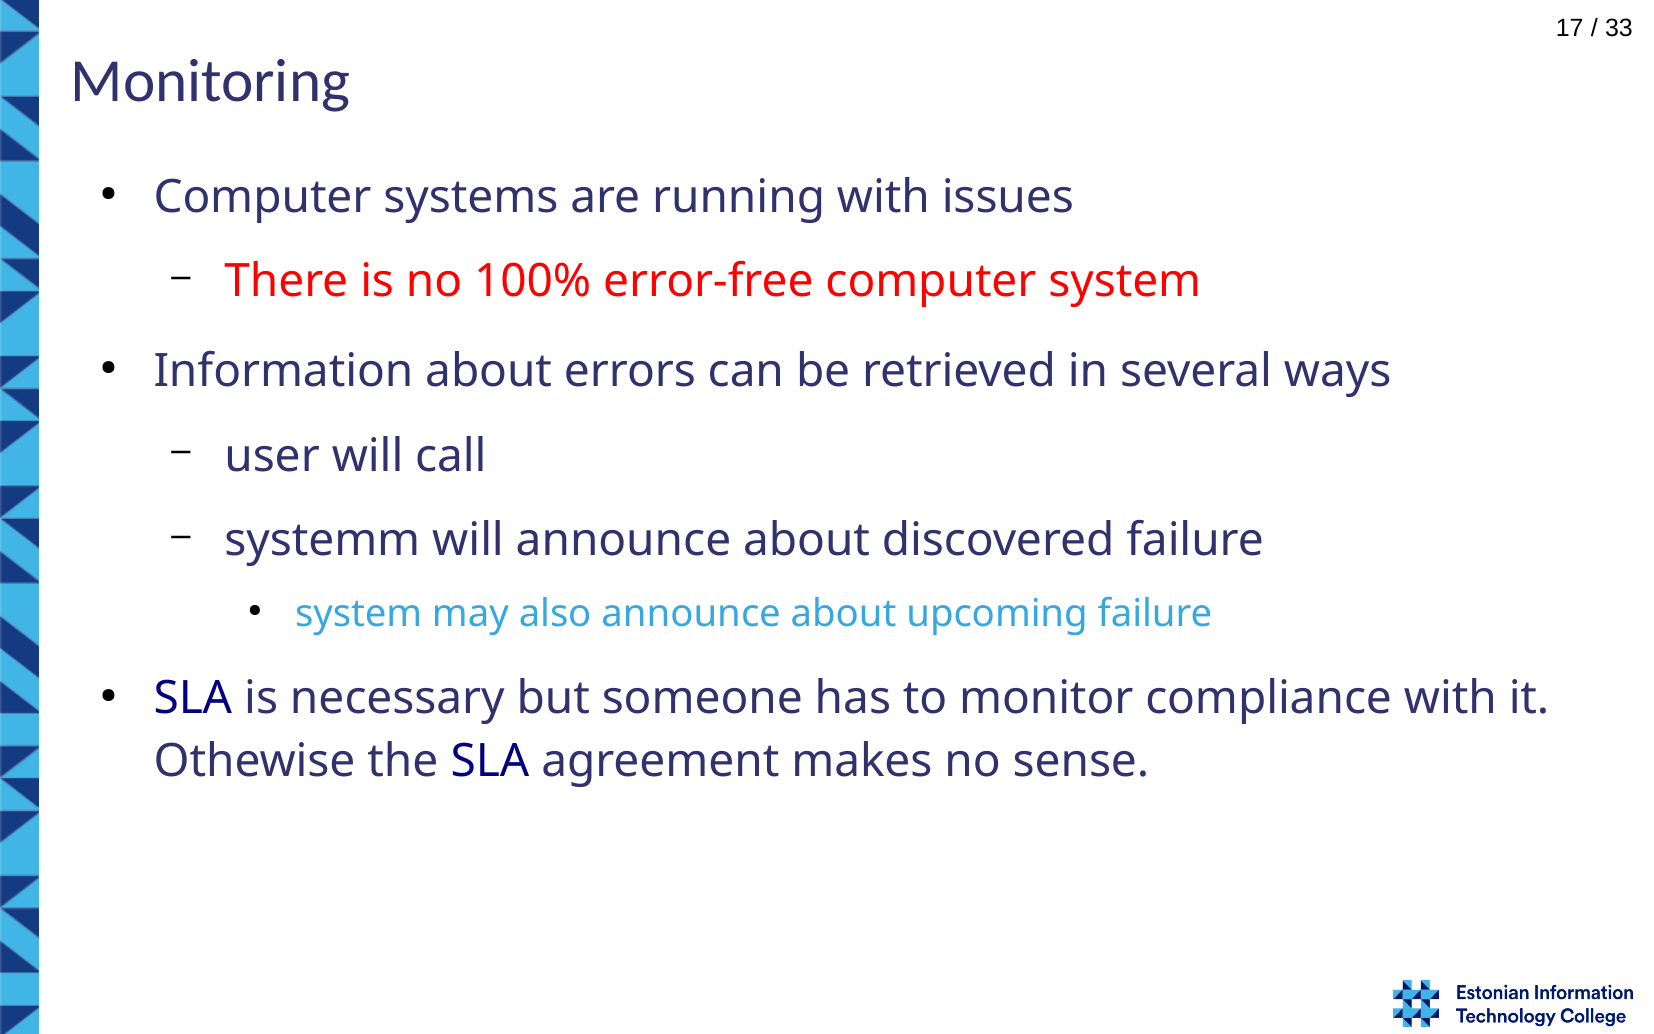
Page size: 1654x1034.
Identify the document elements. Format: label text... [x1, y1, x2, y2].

title Monitoring [70, 41, 1630, 130]
picture [1393, 980, 1633, 1027]
list Computer systems are running with issues There is no 100% error-free computer system Information about errors can be retrieved in several ways user will call systemm will announce about discovered failure system may also announce about upcoming failure SLA is necessary but someone has to monitor compliance with it. Othewise the SLA agreement makes no sense. [82, 163, 1595, 857]
